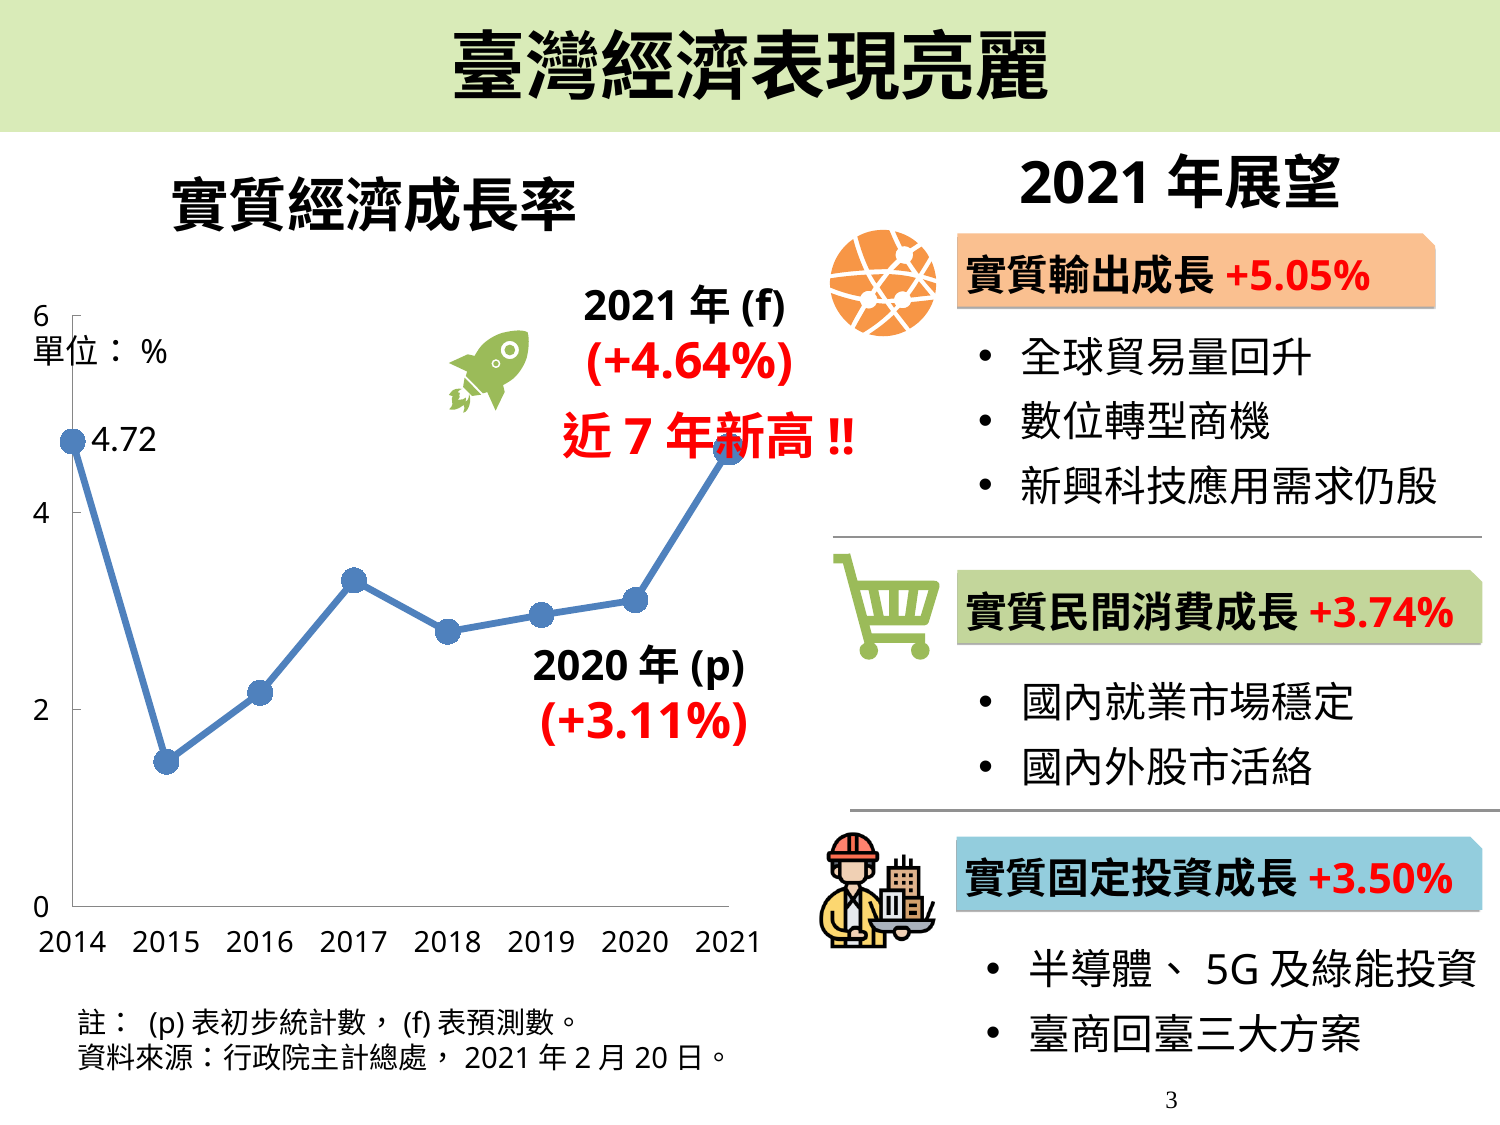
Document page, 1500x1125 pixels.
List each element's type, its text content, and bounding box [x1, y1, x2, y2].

text_box [854, 303, 891, 333]
text_box [830, 239, 865, 275]
text_box 實質固定投資成長+3.50% [956, 836, 1483, 910]
text_box [910, 246, 930, 274]
text_box [894, 231, 918, 249]
picture [817, 830, 937, 950]
text_box [830, 292, 862, 326]
text_box 半導體、5G及綠能投資 臺商回臺三大方案 [938, 926, 1500, 1073]
text_box [879, 274, 916, 300]
text_box [857, 229, 898, 270]
text_box 2021年展望 [974, 137, 1387, 224]
text_box 2021年(f) (+4.64%) [501, 270, 878, 398]
text_box [829, 274, 874, 297]
text_box [922, 279, 937, 294]
text_box 近7年新高!! [547, 397, 871, 472]
chart [17, 281, 779, 976]
text_box 國內就業市場穩定 國內外股市活絡 [930, 660, 1500, 806]
text_box 實質經濟成長率 [0, 160, 791, 247]
text_box [896, 299, 934, 329]
text_box [893, 262, 912, 273]
text_box [909, 281, 931, 298]
text_box 單位：% [17, 323, 217, 379]
text_box 註： (p)表初步統計數，(f)表預測數。 資料來源：行政院主計總處，2021年2月20日。 [62, 996, 713, 1083]
text_box 實質輸出成長+5.05% [957, 233, 1436, 307]
text_box [923, 261, 937, 279]
text_box [868, 314, 907, 337]
text_box [833, 553, 940, 660]
text_box 實質民間消費成長+3.74% [957, 569, 1483, 644]
text_box 2020年(p) (+3.11%) [503, 631, 786, 758]
text_box [875, 291, 883, 300]
text_box [448, 330, 529, 413]
text_box 全球貿易量回升 數位轉型商機 新興科技應用需求仍殷 [930, 314, 1500, 532]
text_box 臺灣經濟表現亮麗 [0, 0, 1500, 132]
text_box [871, 274, 884, 284]
